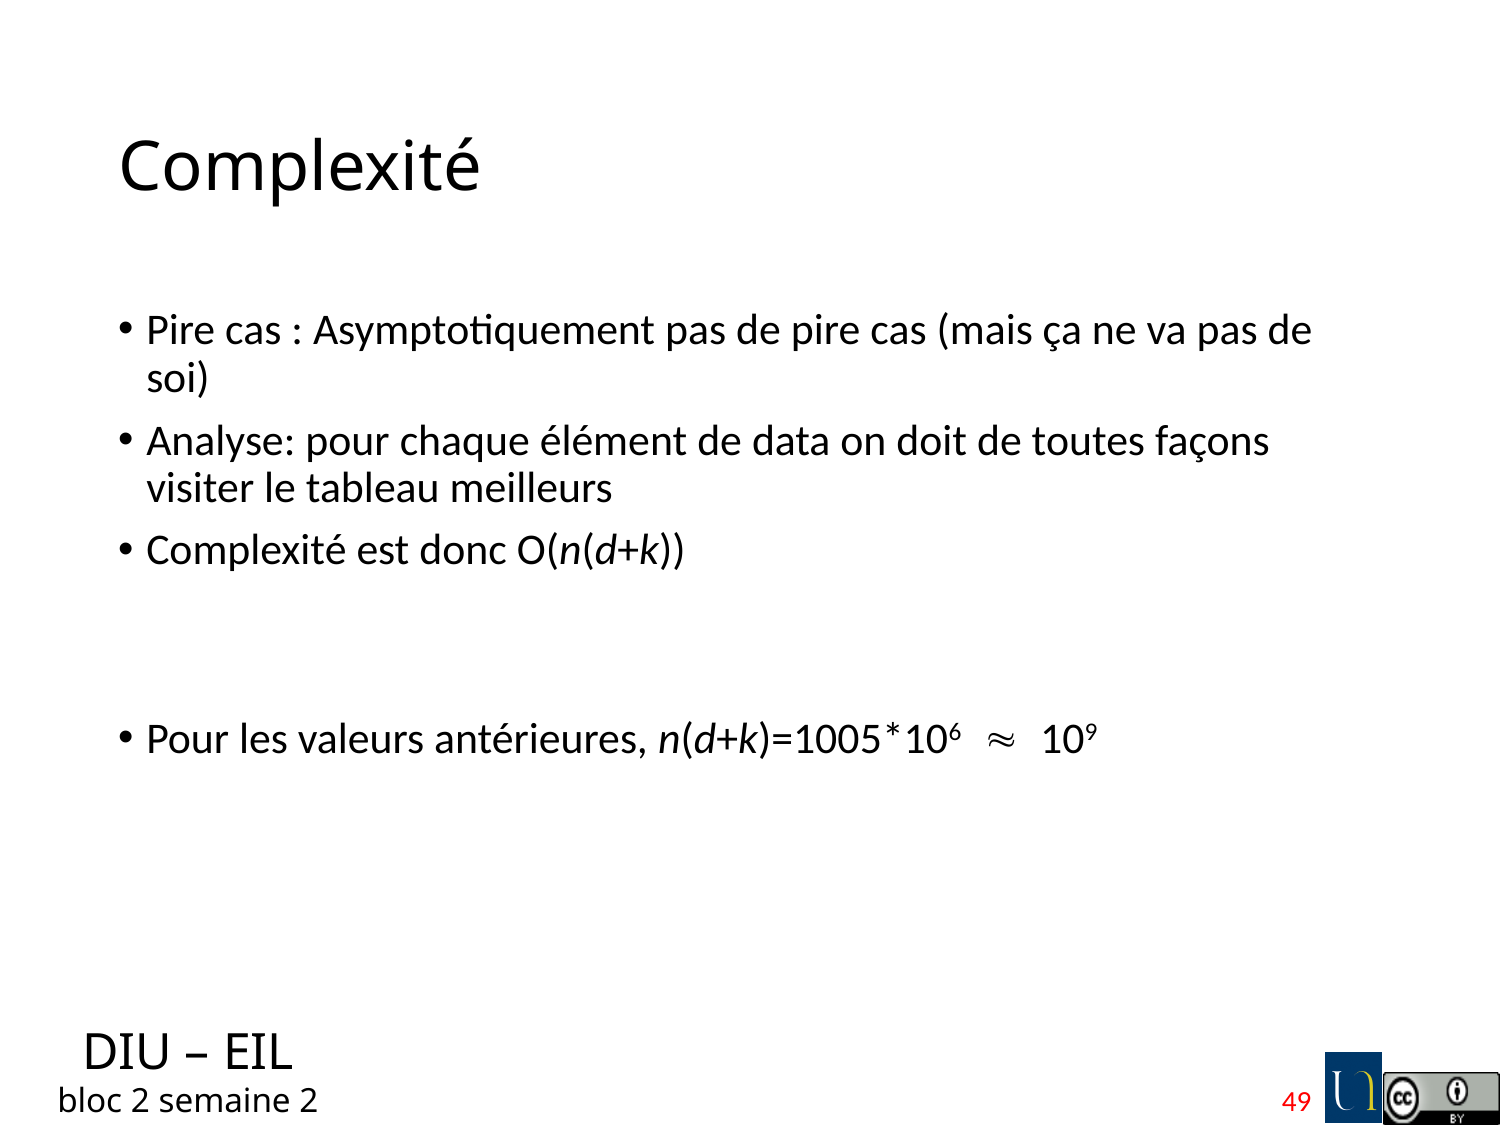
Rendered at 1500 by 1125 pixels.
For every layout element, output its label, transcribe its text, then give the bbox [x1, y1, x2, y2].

picture [1383, 1072, 1500, 1125]
picture [1325, 1052, 1382, 1123]
slide_number <numéro> [1240, 1070, 1327, 1125]
title Complexité [103, 59, 1397, 278]
list Pire cas : Asymptotiquement pas de pire cas (mais ça ne va pas de soi) Analyse: pour chaque élément de data on doit de toutes façons visiter le tableau meilleurs Complexité est donc O(n(d+k)) Pour les valeurs antérieures, n(d+k)=1005*106 ≈ 109 [103, 299, 1397, 1014]
